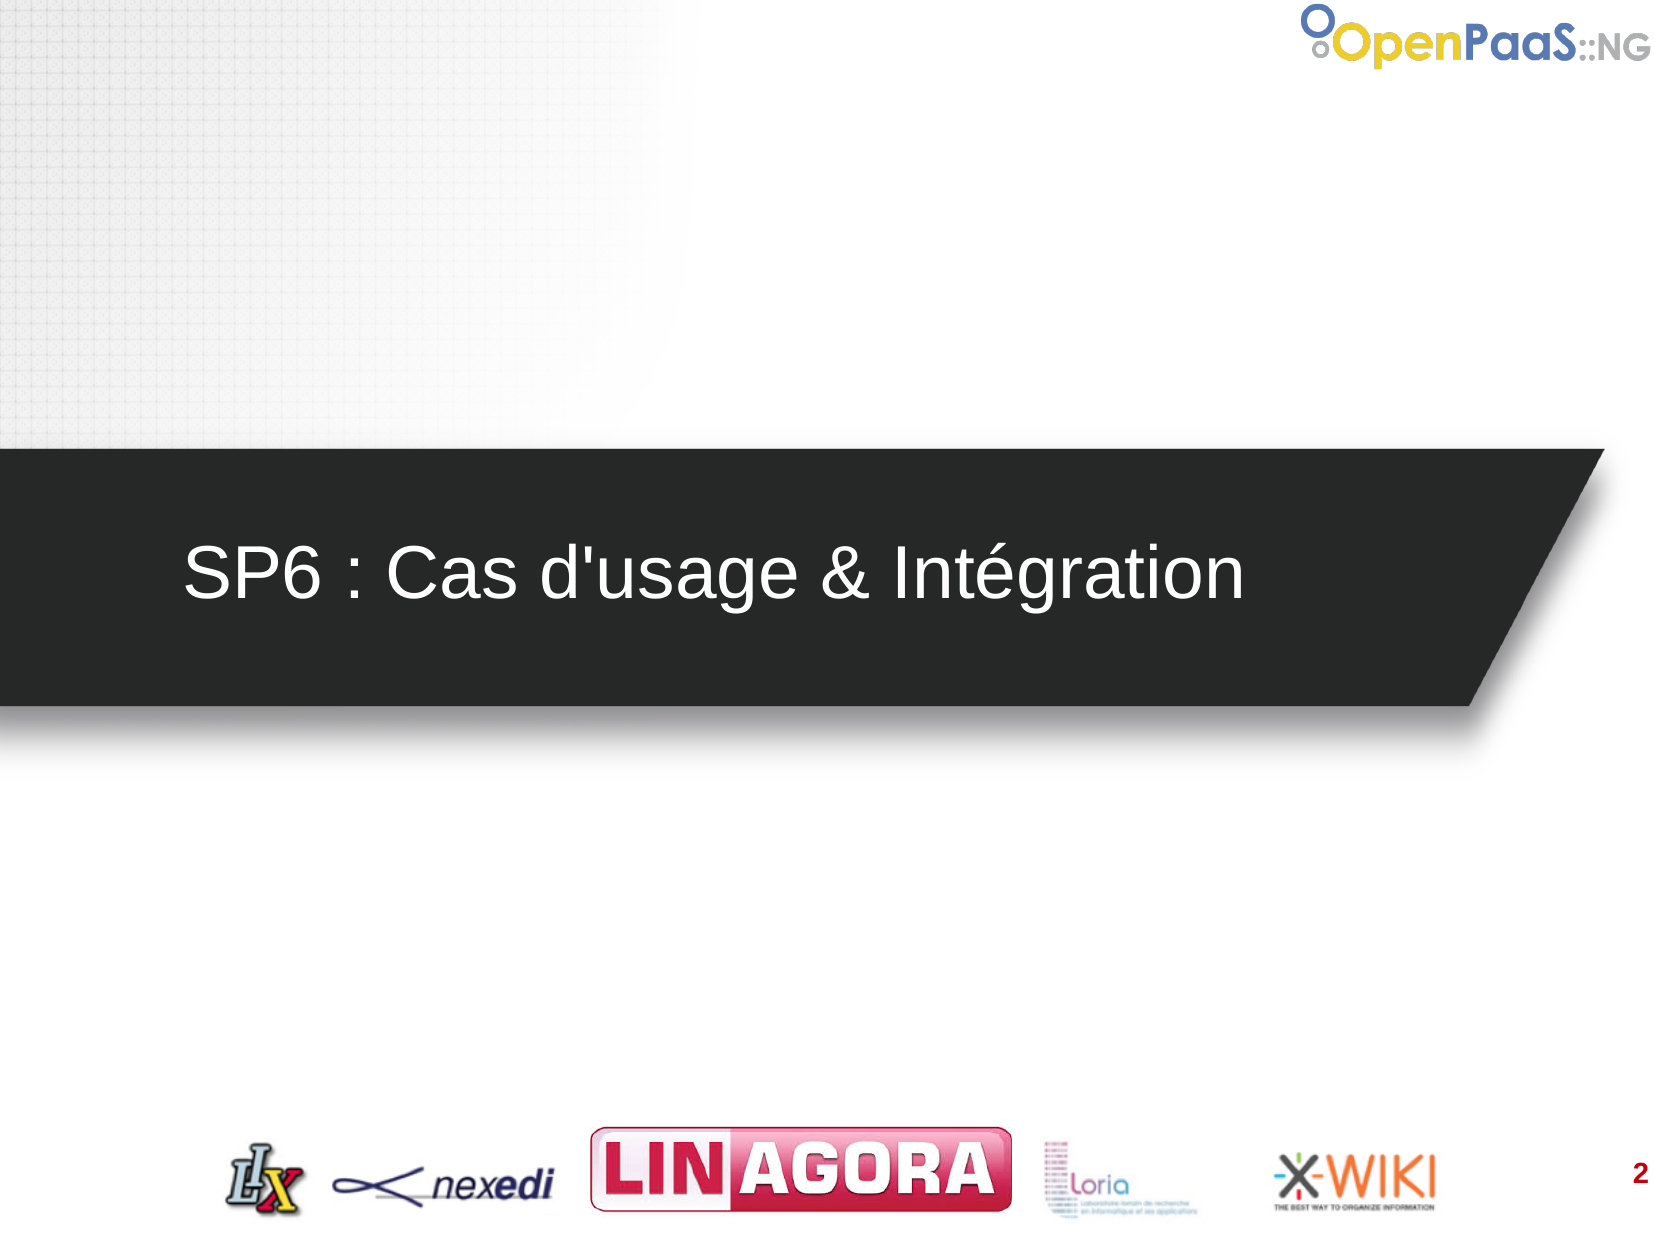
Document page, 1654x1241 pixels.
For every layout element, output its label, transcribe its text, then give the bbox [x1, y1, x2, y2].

title SP6 : Cas d'usage & Intégration [82, 460, 1347, 686]
picture [0, 0, 1630, 792]
picture [212, 1119, 1453, 1229]
picture [1299, 2, 1651, 71]
